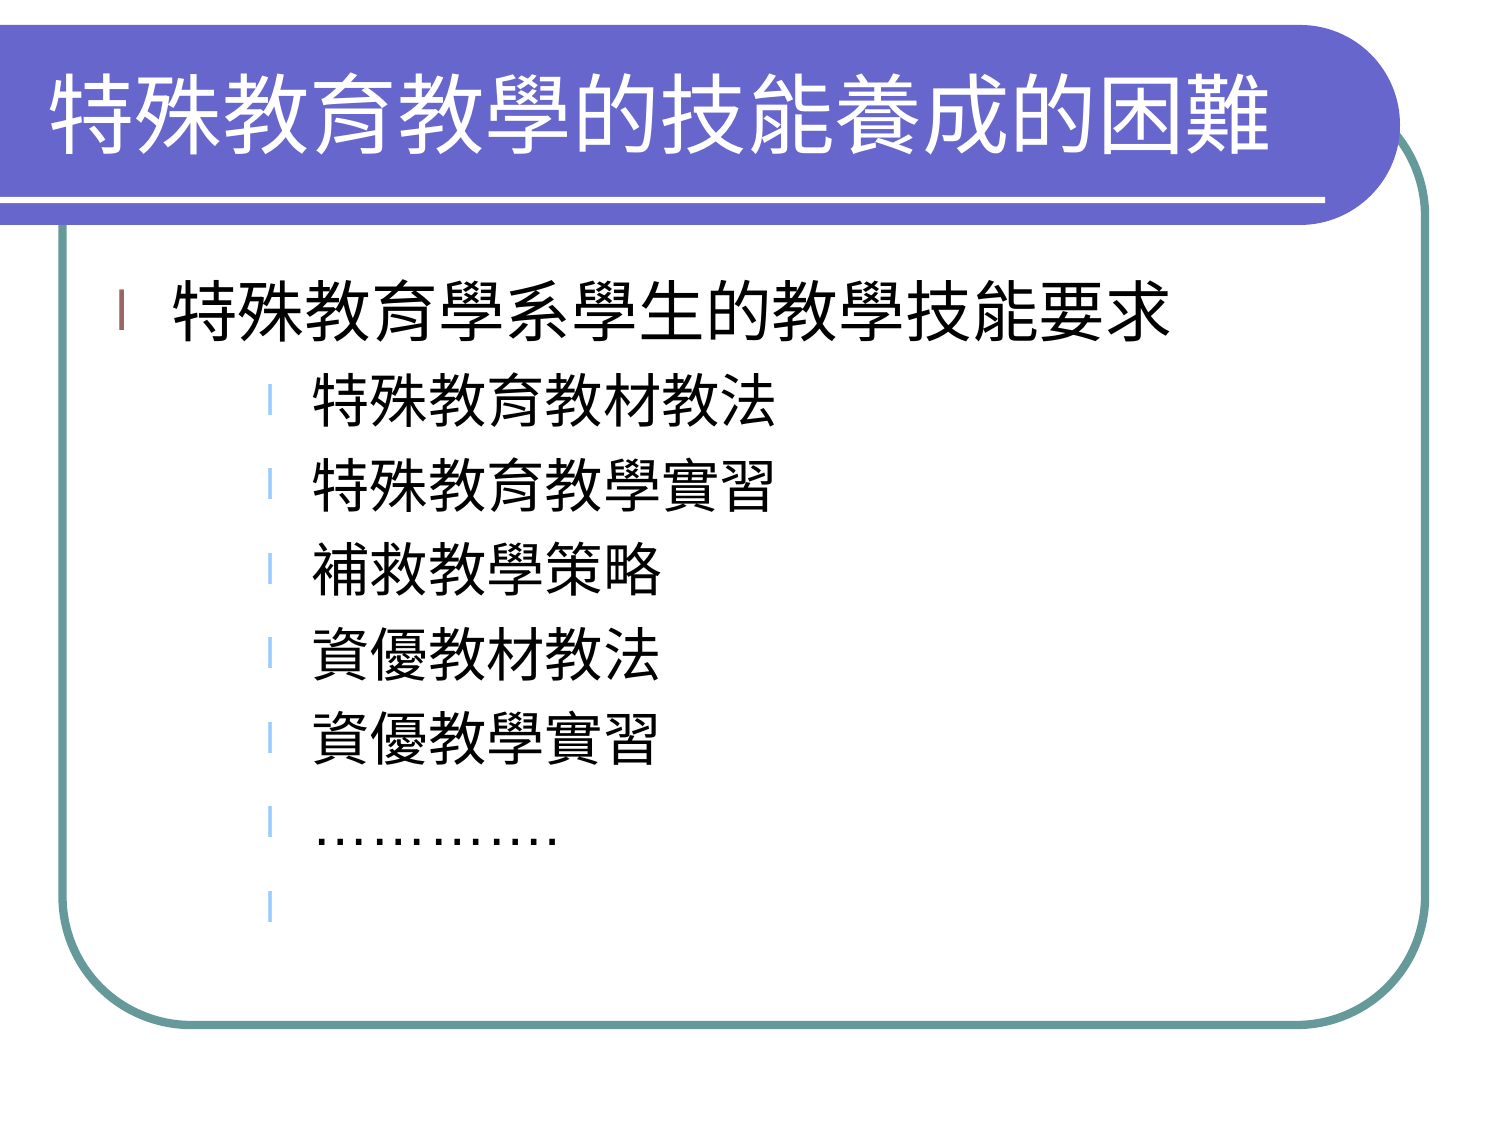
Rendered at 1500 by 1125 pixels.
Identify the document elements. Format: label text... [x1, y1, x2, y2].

list 特殊教育學系學生的教學技能要求 特殊教育教材教法 特殊教育教學實習 補救教學策略 資優教材教法 資優教學實習 …………. [99, 262, 1400, 988]
title 特殊教育教學的技能養成的困難 [32, 37, 1347, 188]
